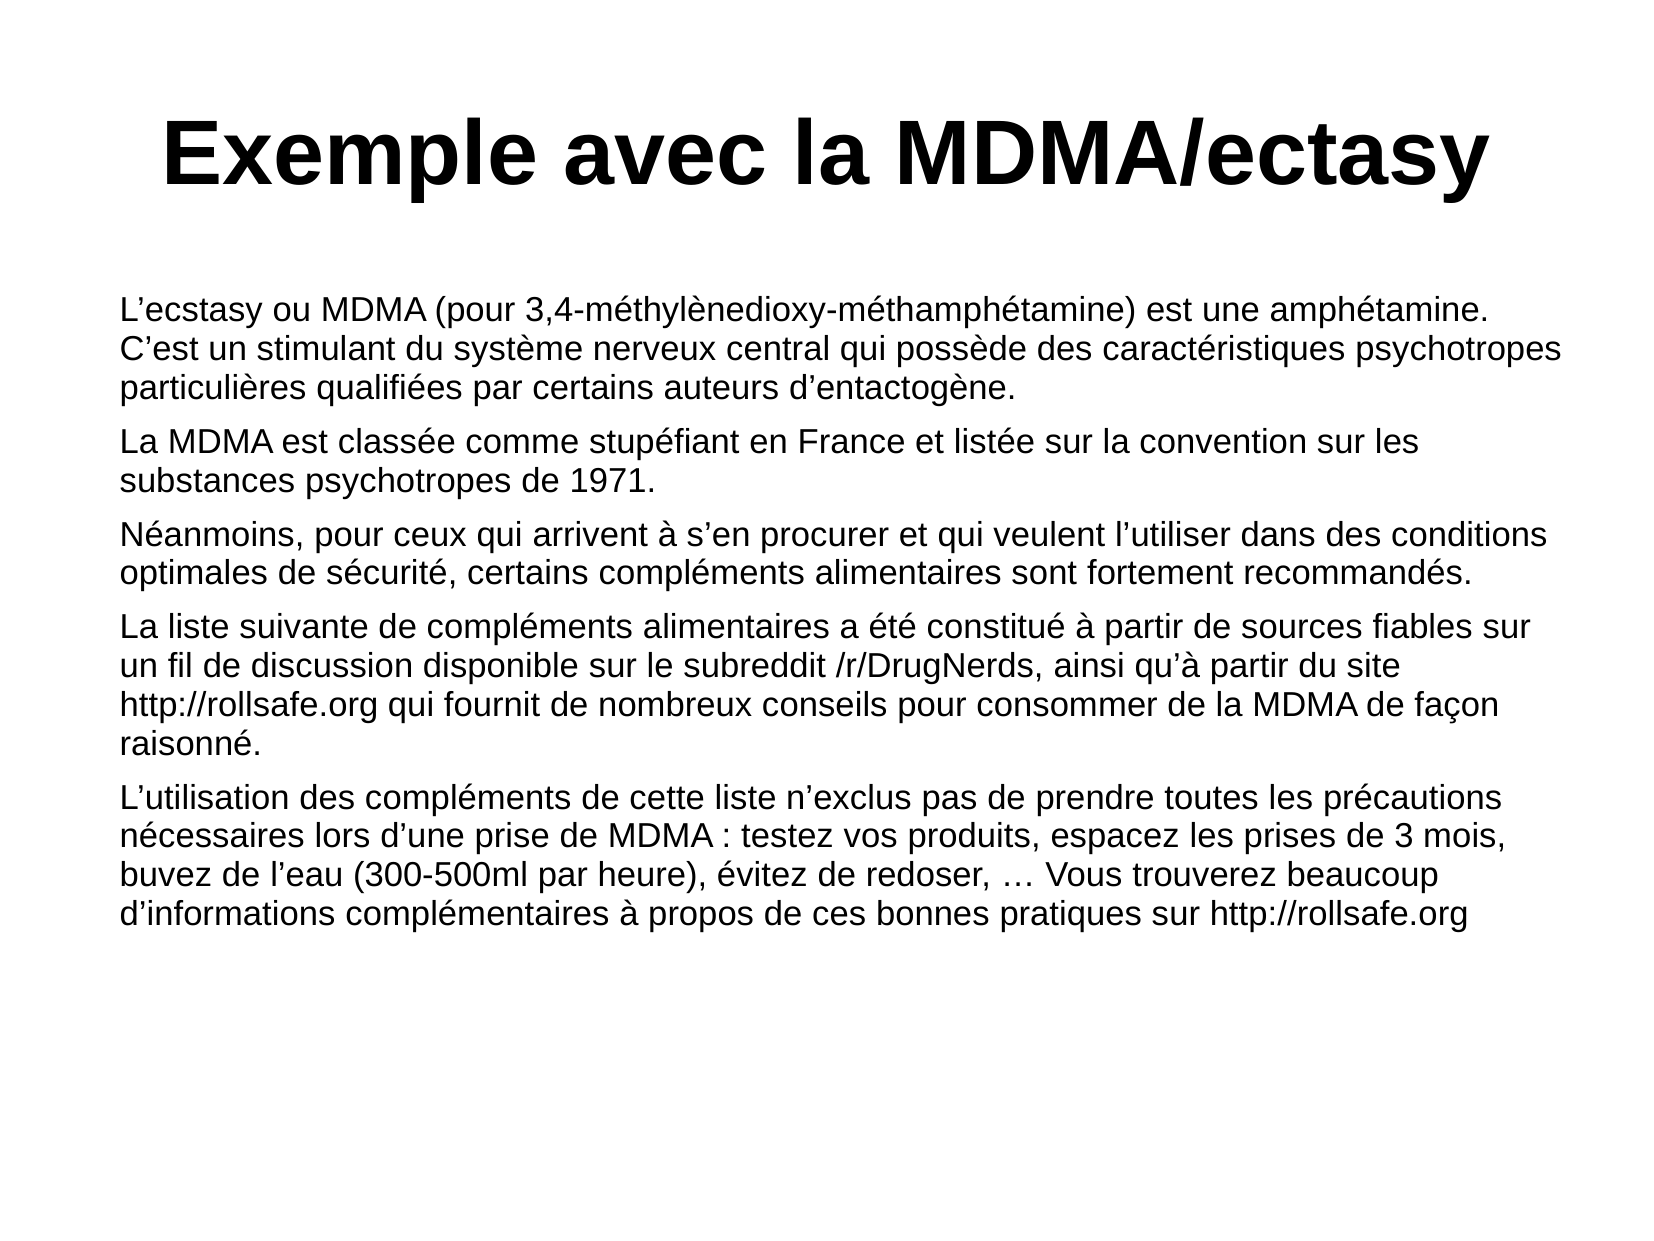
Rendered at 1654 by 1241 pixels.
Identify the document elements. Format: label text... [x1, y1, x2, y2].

title Exemple avec la MDMA/ectasy [82, 49, 1571, 257]
list L’ecstasy ou MDMA (pour 3,4-méthylènedioxy-méthamphétamine) est une amphétamine. C’est un stimulant du système nerveux central qui possède des caractéristiques psychotropes particulières qualifiées par certains auteurs d’entactogène. La MDMA est classée comme stupéfiant en France et listée sur la convention sur les substances psychotropes de 1971. Néanmoins, pour ceux qui arrivent à s’en procurer et qui veulent l’utiliser dans des conditions optimales de sécurité, certains compléments alimentaires sont fortement recommandés. La liste suivante de compléments alimentaires a été constitué à partir de sources fiables sur un fil de discussion disponible sur le subreddit /r/DrugNerds, ainsi qu’à partir du site http://rollsafe.org qui fournit de nombreux conseils pour consommer de la MDMA de façon raisonné. L’utilisation des compléments de cette liste n’exclus pas de prendre toutes les précautions nécessaires lors d’une prise de MDMA : testez vos produits, espacez les prises de 3 mois, buvez de l’eau (300-500ml par heure), évitez de redoser, … Vous trouverez beaucoup d’informations complémentaires à propos de ces bonnes pratiques sur http://rollsafe.org [82, 290, 1571, 1010]
